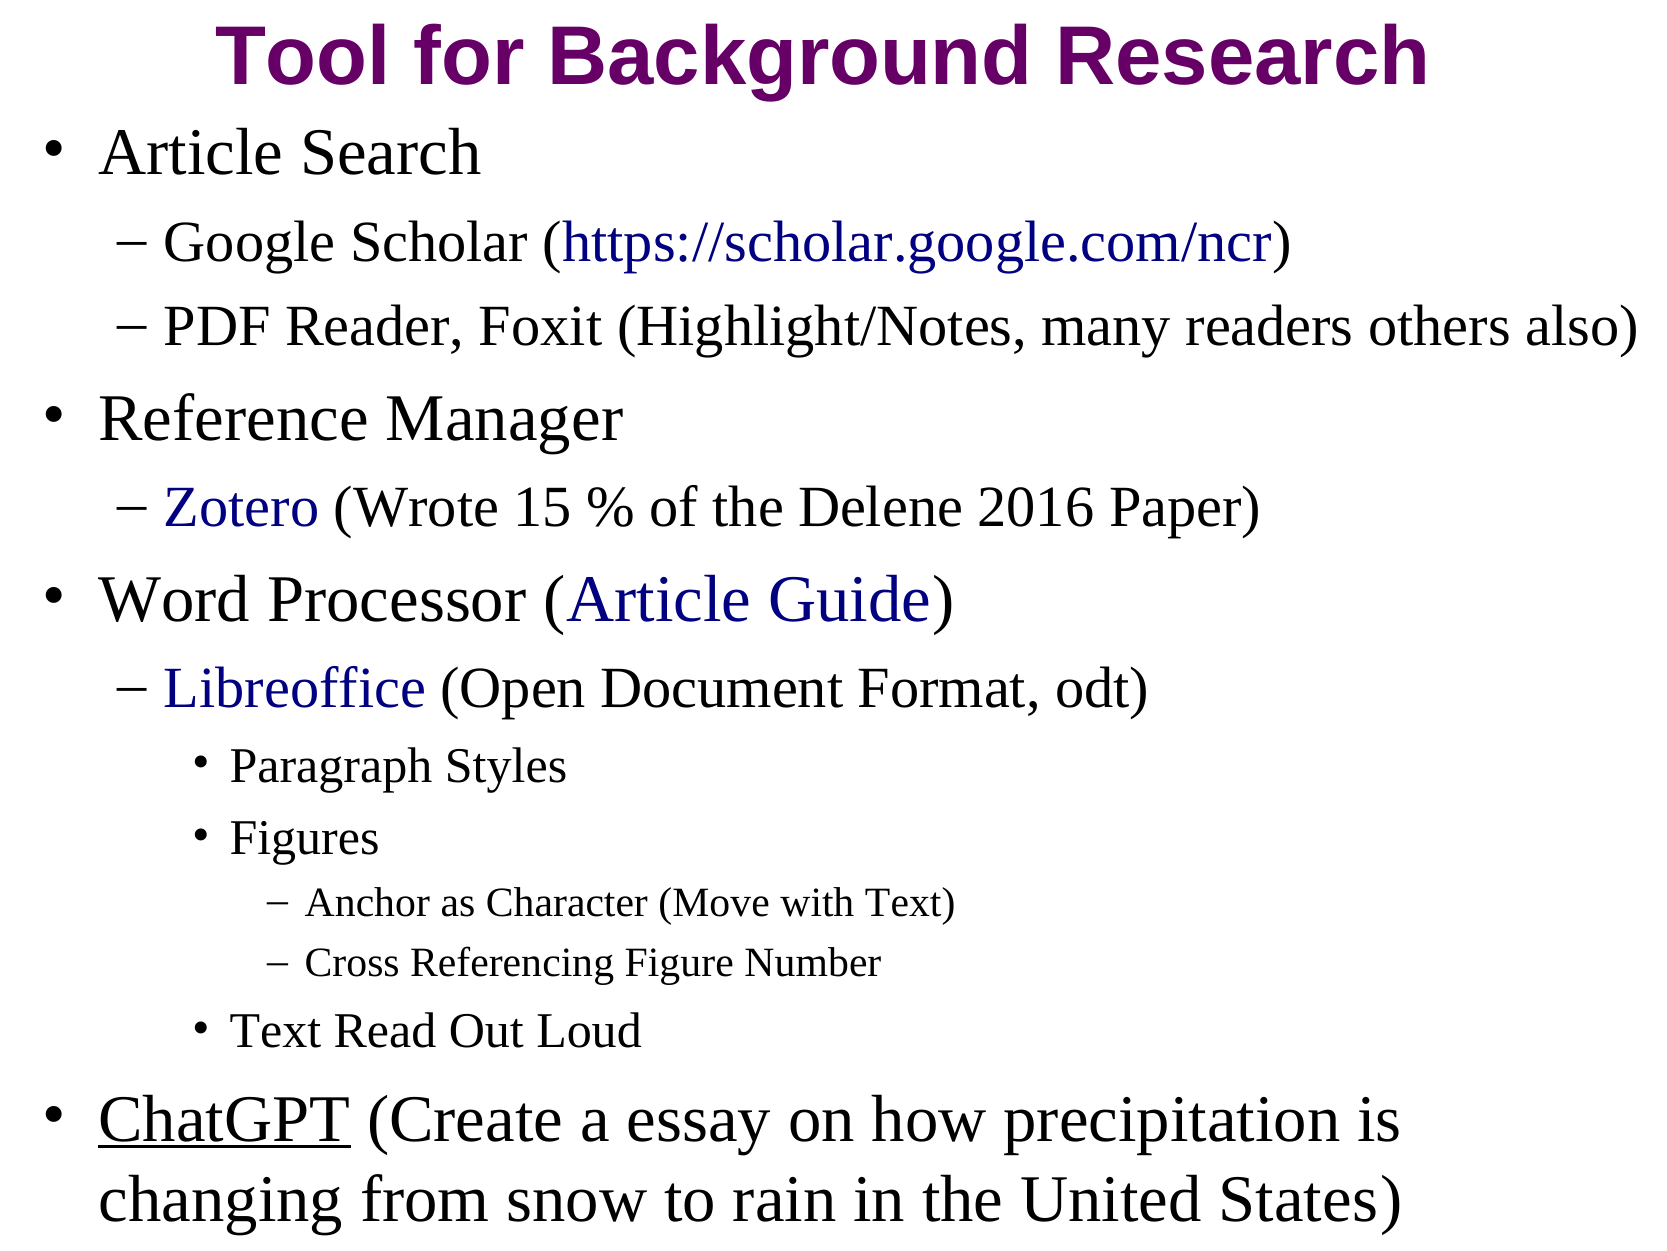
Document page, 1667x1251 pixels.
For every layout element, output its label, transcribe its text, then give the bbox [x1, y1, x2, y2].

list Article Search Google Scholar (https://scholar.google.com/ncr) PDF Reader, Foxit (Highlight/Notes, many readers others also) Reference Manager Zotero (Wrote 15 % of the Delene 2016 Paper) Word Processor (Article Guide) Libreoffice (Open Document Format, odt) Paragraph Styles Figures Anchor as Character (Move with Text) Cross Referencing Figure Number Text Read Out Loud ChatGPT (Create a essay on how precipitation is changing from snow to rain in the United States) [27, 100, 1667, 1243]
title Tool for Background Research [0, 0, 1667, 110]
